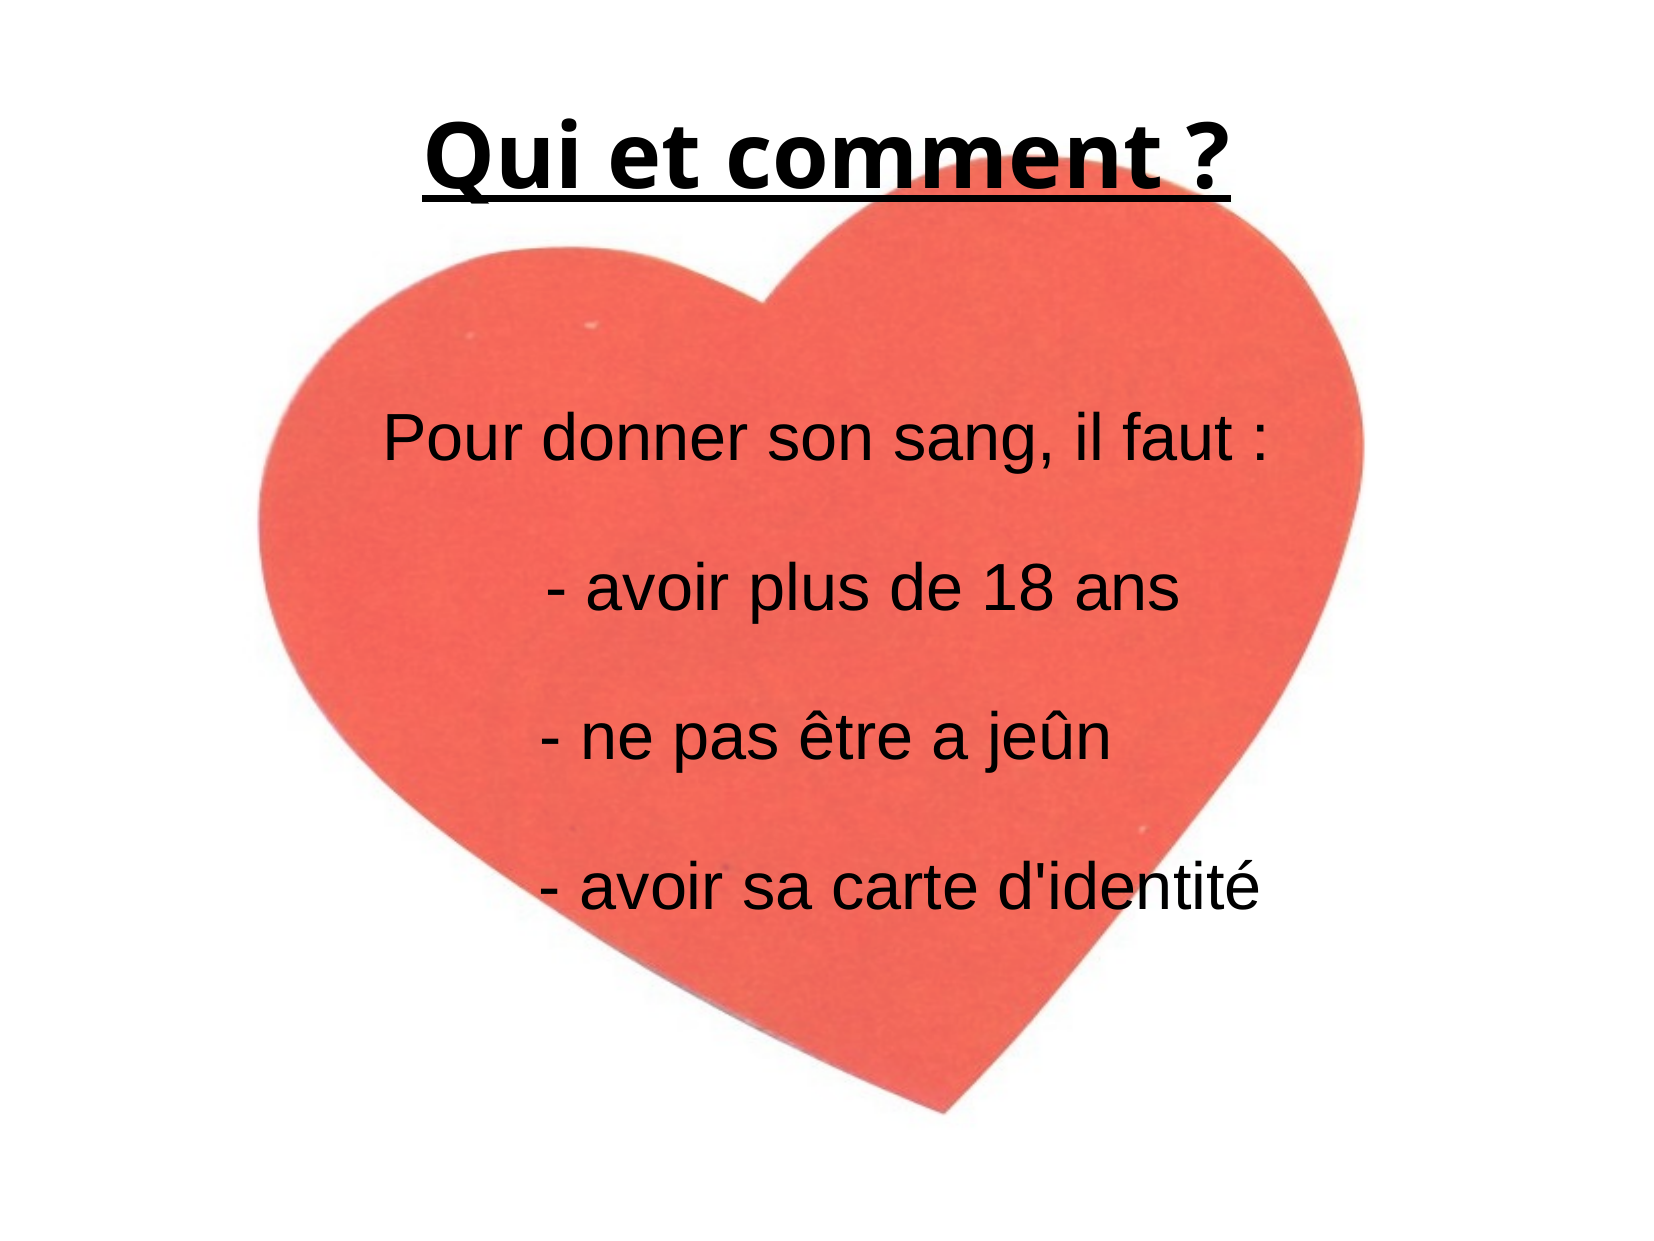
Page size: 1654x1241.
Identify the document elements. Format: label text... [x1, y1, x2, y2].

title Qui et comment ? [82, 49, 1571, 257]
subtitle Pour donner son sang, il faut : - avoir plus de 18 ans - ne pas être a jeûn - avoir sa carte d'identité [82, 290, 1571, 1109]
picture [0, 88, 1625, 1182]
